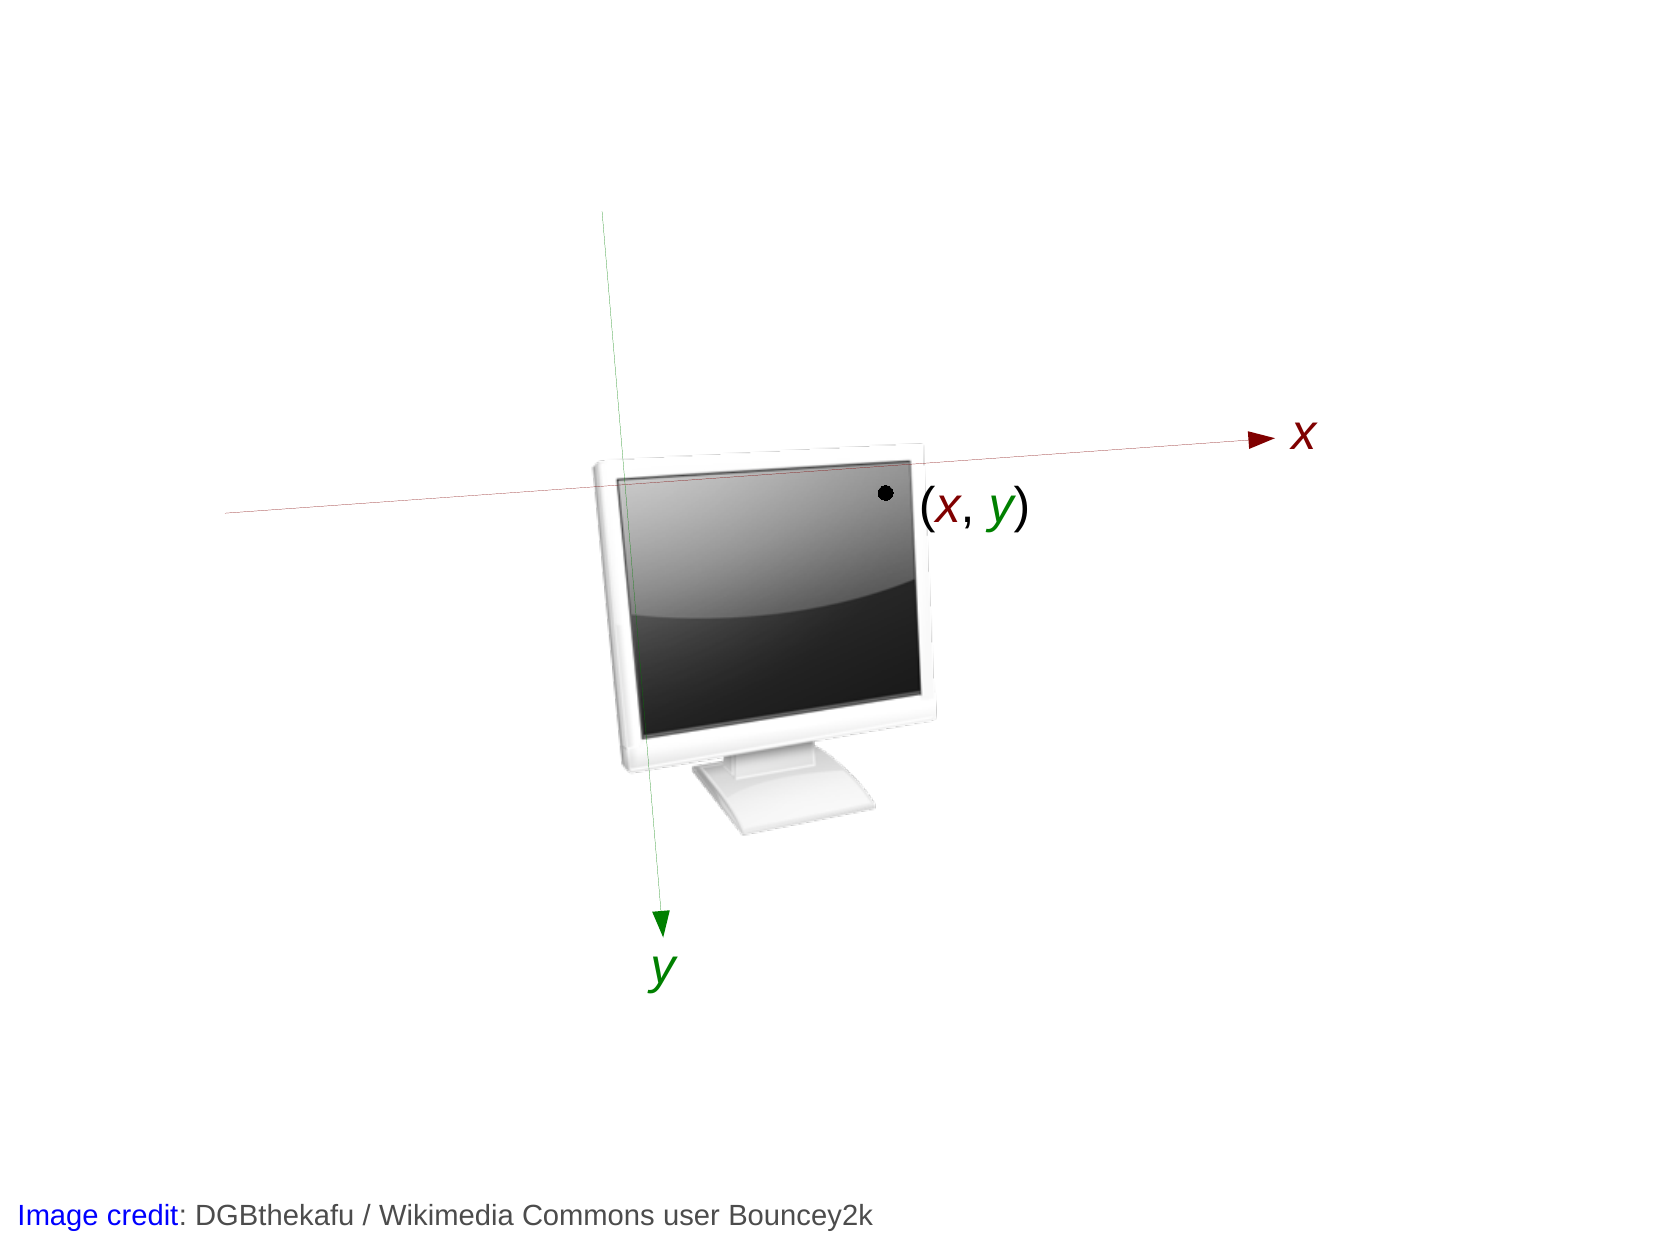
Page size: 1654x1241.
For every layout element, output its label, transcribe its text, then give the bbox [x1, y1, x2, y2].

text_box [878, 485, 894, 501]
picture [564, 485, 654, 840]
picture [626, 461, 965, 840]
text_box Image credit: DGBthekafu / Wikimedia Commons user Bouncey2k [2, 1191, 1163, 1240]
text_box y [635, 931, 786, 1003]
text_box (x, y) [904, 469, 1205, 541]
picture [622, 439, 965, 484]
text_box x [1276, 397, 1390, 469]
picture [564, 439, 624, 488]
